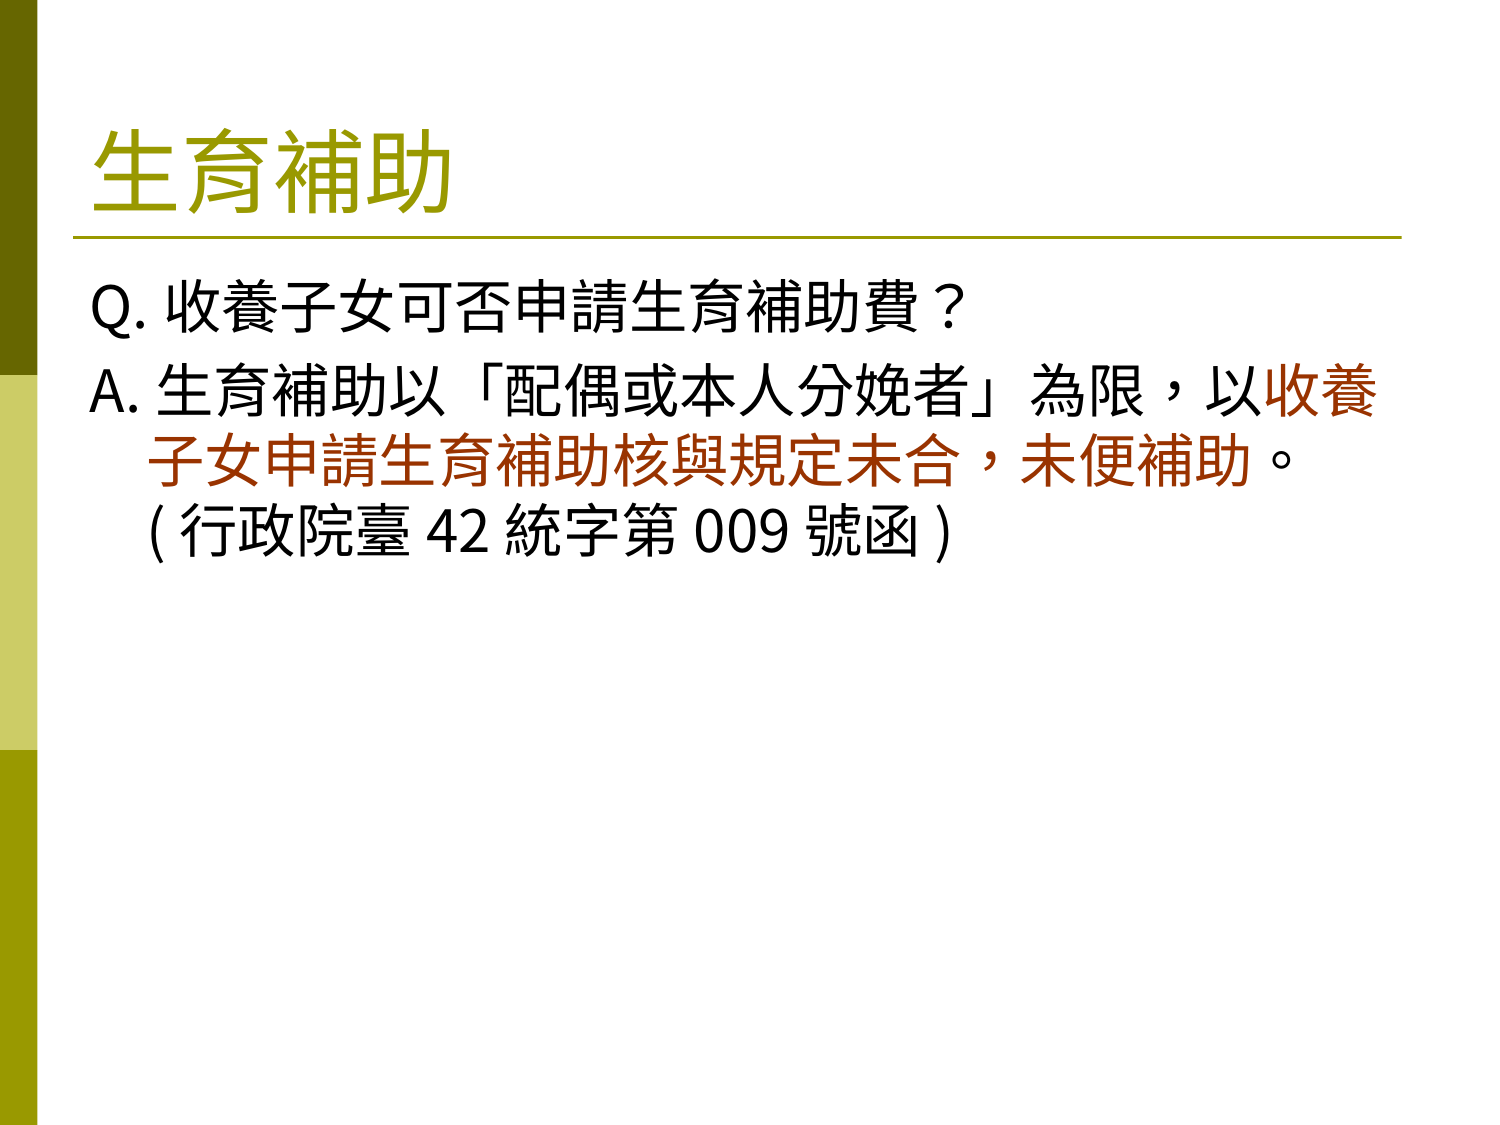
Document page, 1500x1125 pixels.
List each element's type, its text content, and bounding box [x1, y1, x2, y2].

list Q.收養子女可否申請生育補助費？ A.生育補助以「配偶或本人分娩者」為限，以收養子女申請生育補助核與規定未合，未便補助。(行政院臺42統字第009號函) [75, 262, 1426, 1006]
title 生育補助 [75, 45, 1426, 233]
